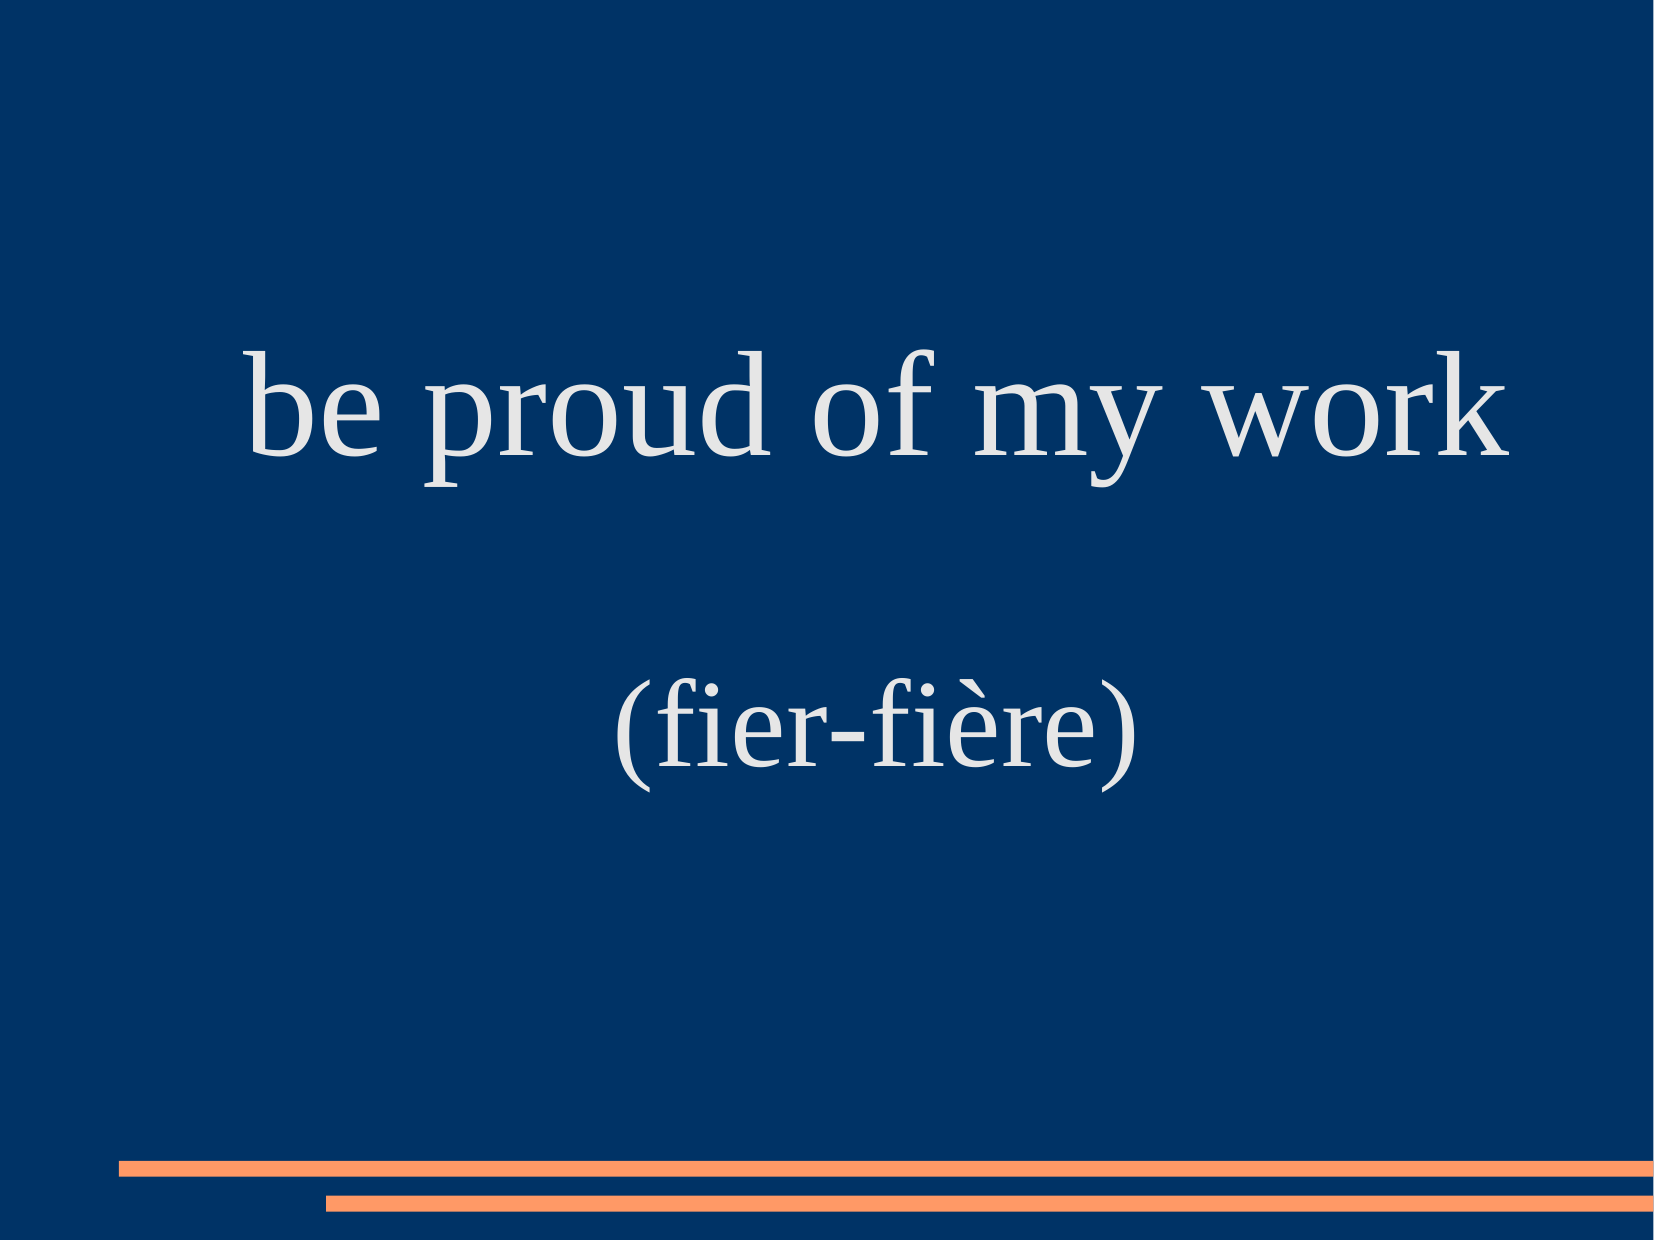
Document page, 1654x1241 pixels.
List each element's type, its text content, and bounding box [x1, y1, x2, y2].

list be proud of my work (fier-fière) [121, 322, 1561, 1132]
